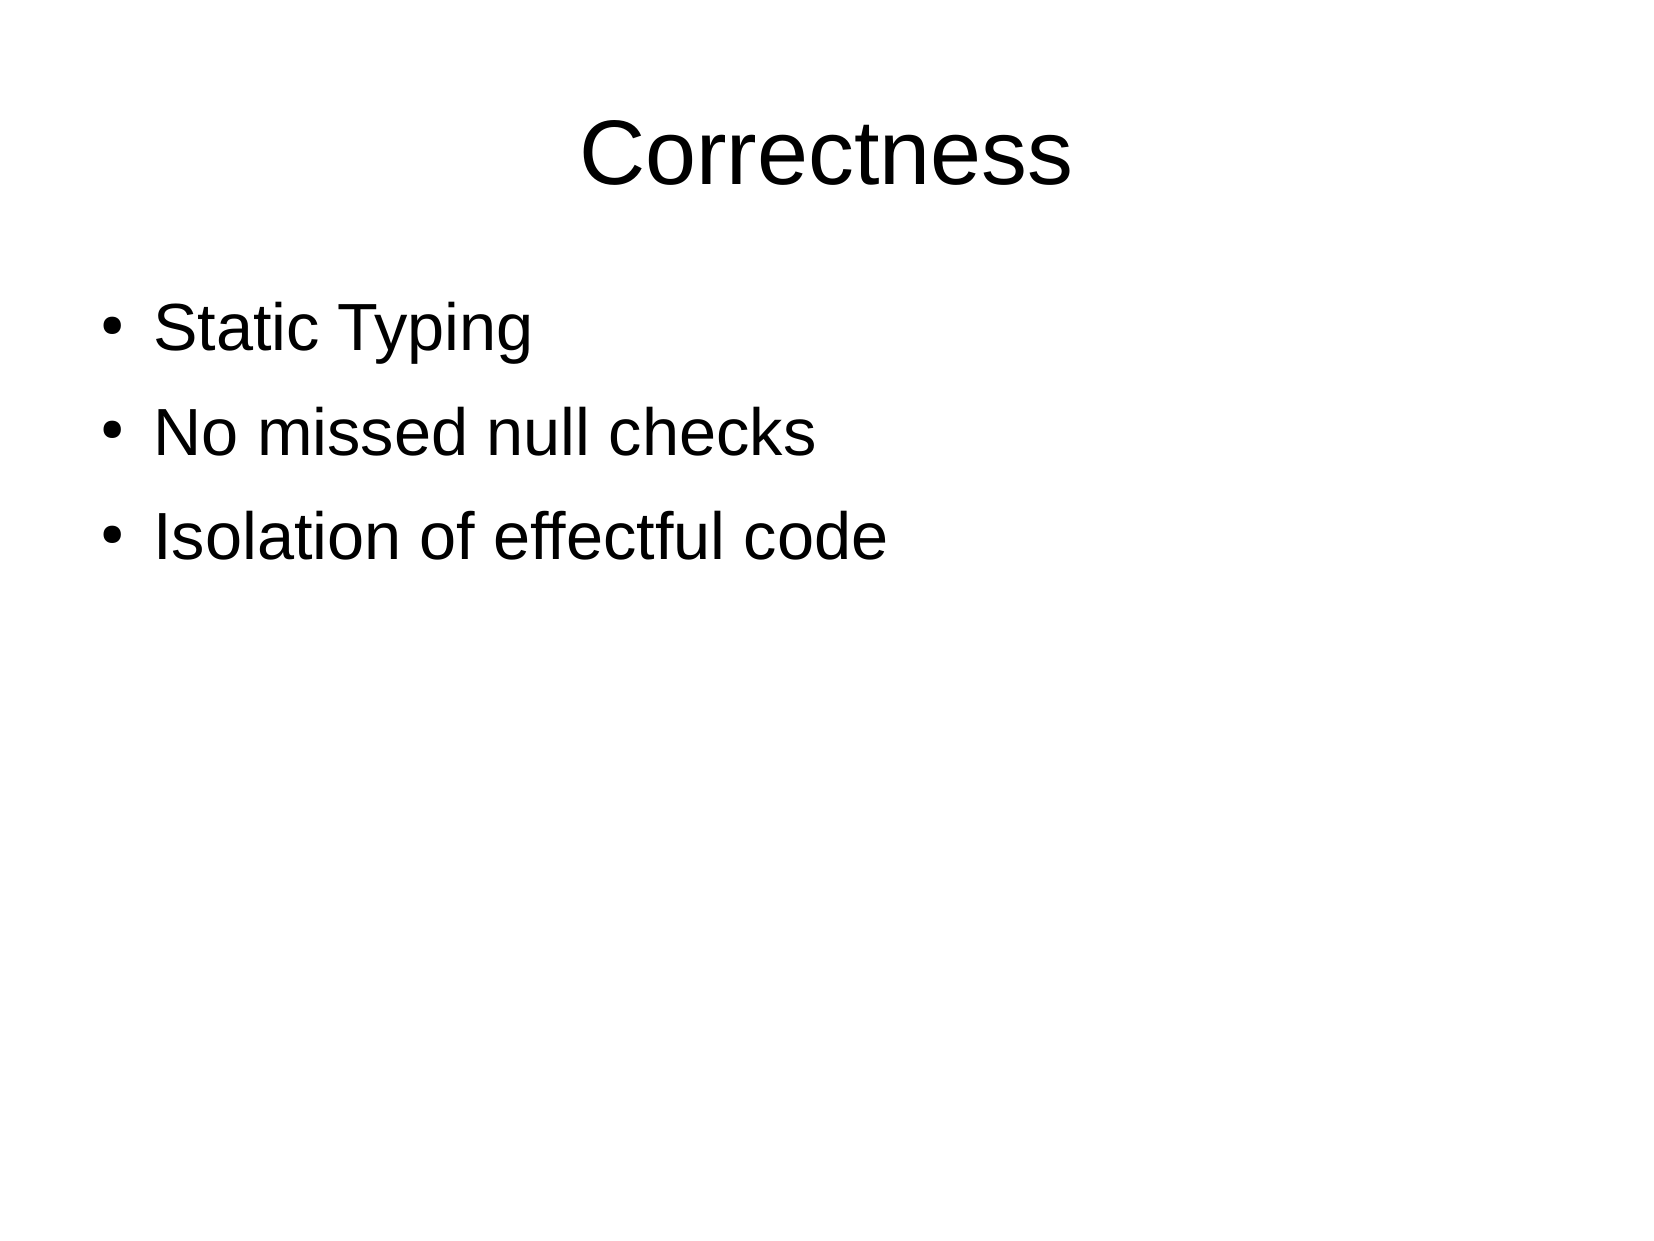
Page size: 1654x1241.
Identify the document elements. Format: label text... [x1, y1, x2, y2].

list Static Typing No missed null checks Isolation of effectful code [82, 290, 1571, 1010]
title Correctness [82, 49, 1571, 257]
